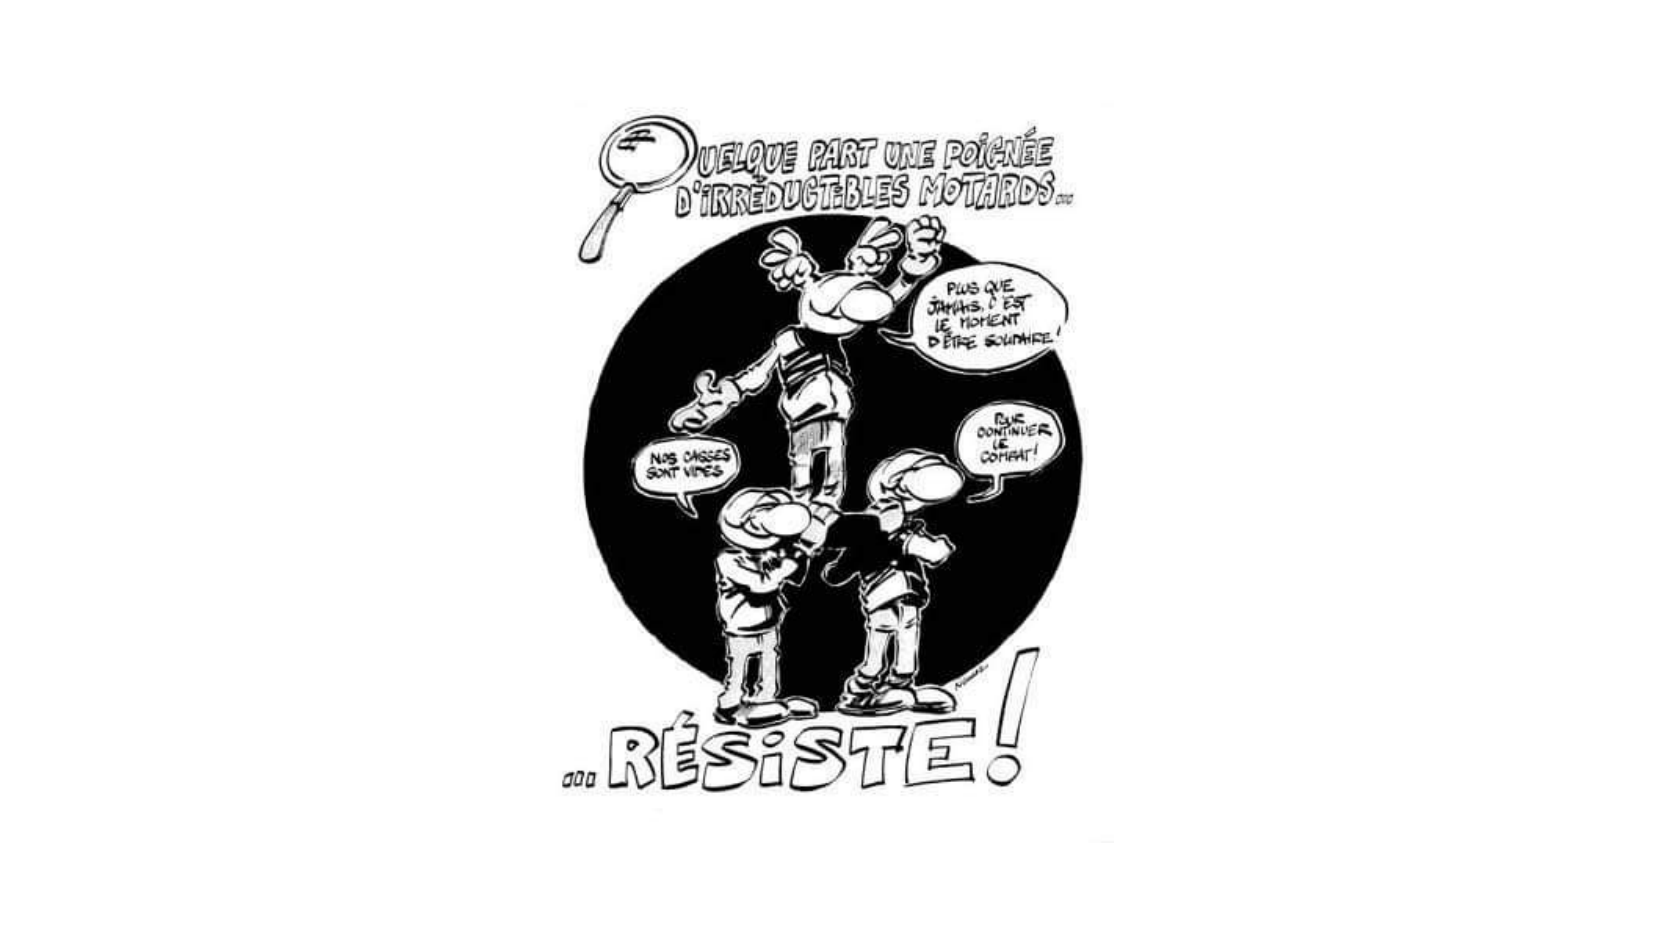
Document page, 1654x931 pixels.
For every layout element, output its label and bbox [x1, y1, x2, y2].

picture [550, 95, 1114, 843]
